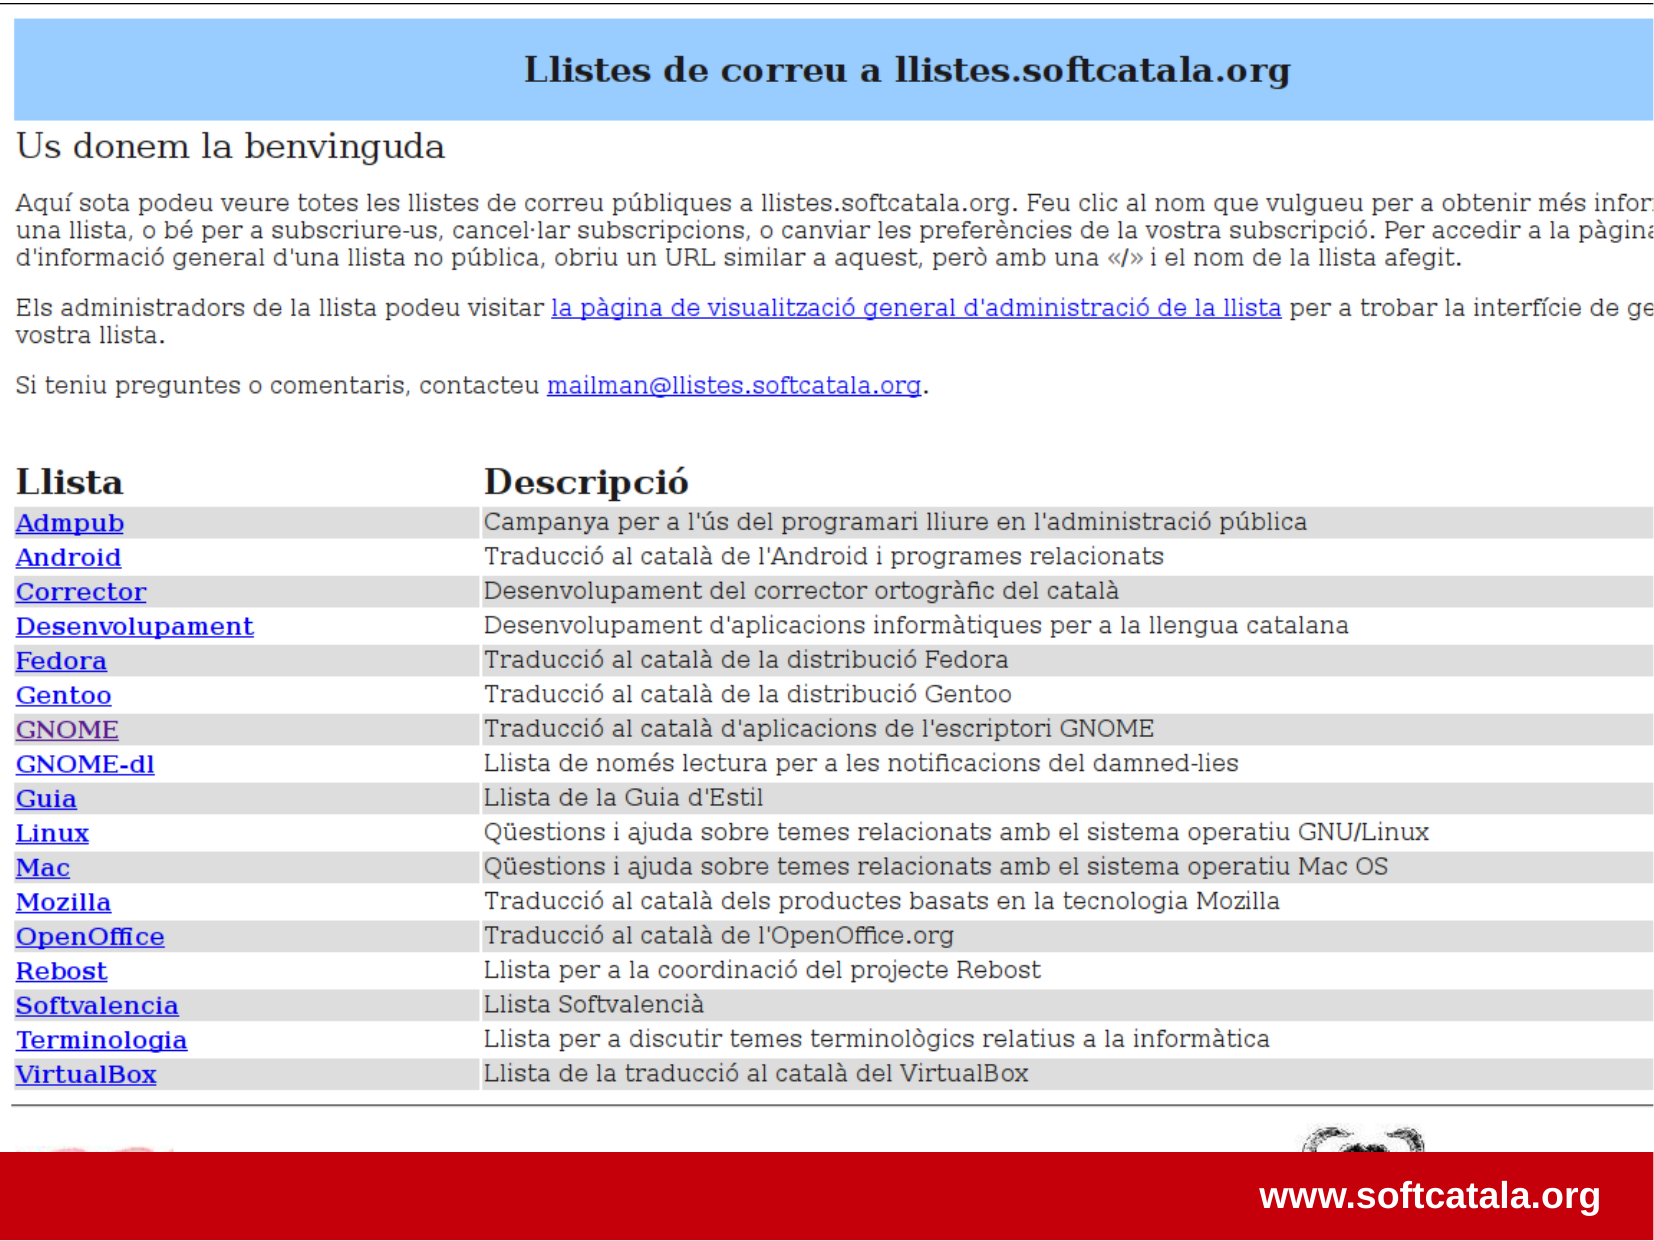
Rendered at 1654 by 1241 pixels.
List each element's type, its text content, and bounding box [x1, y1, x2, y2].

picture [0, 3, 1654, 1152]
text_box www.softcatala.org [0, 1152, 1654, 1241]
